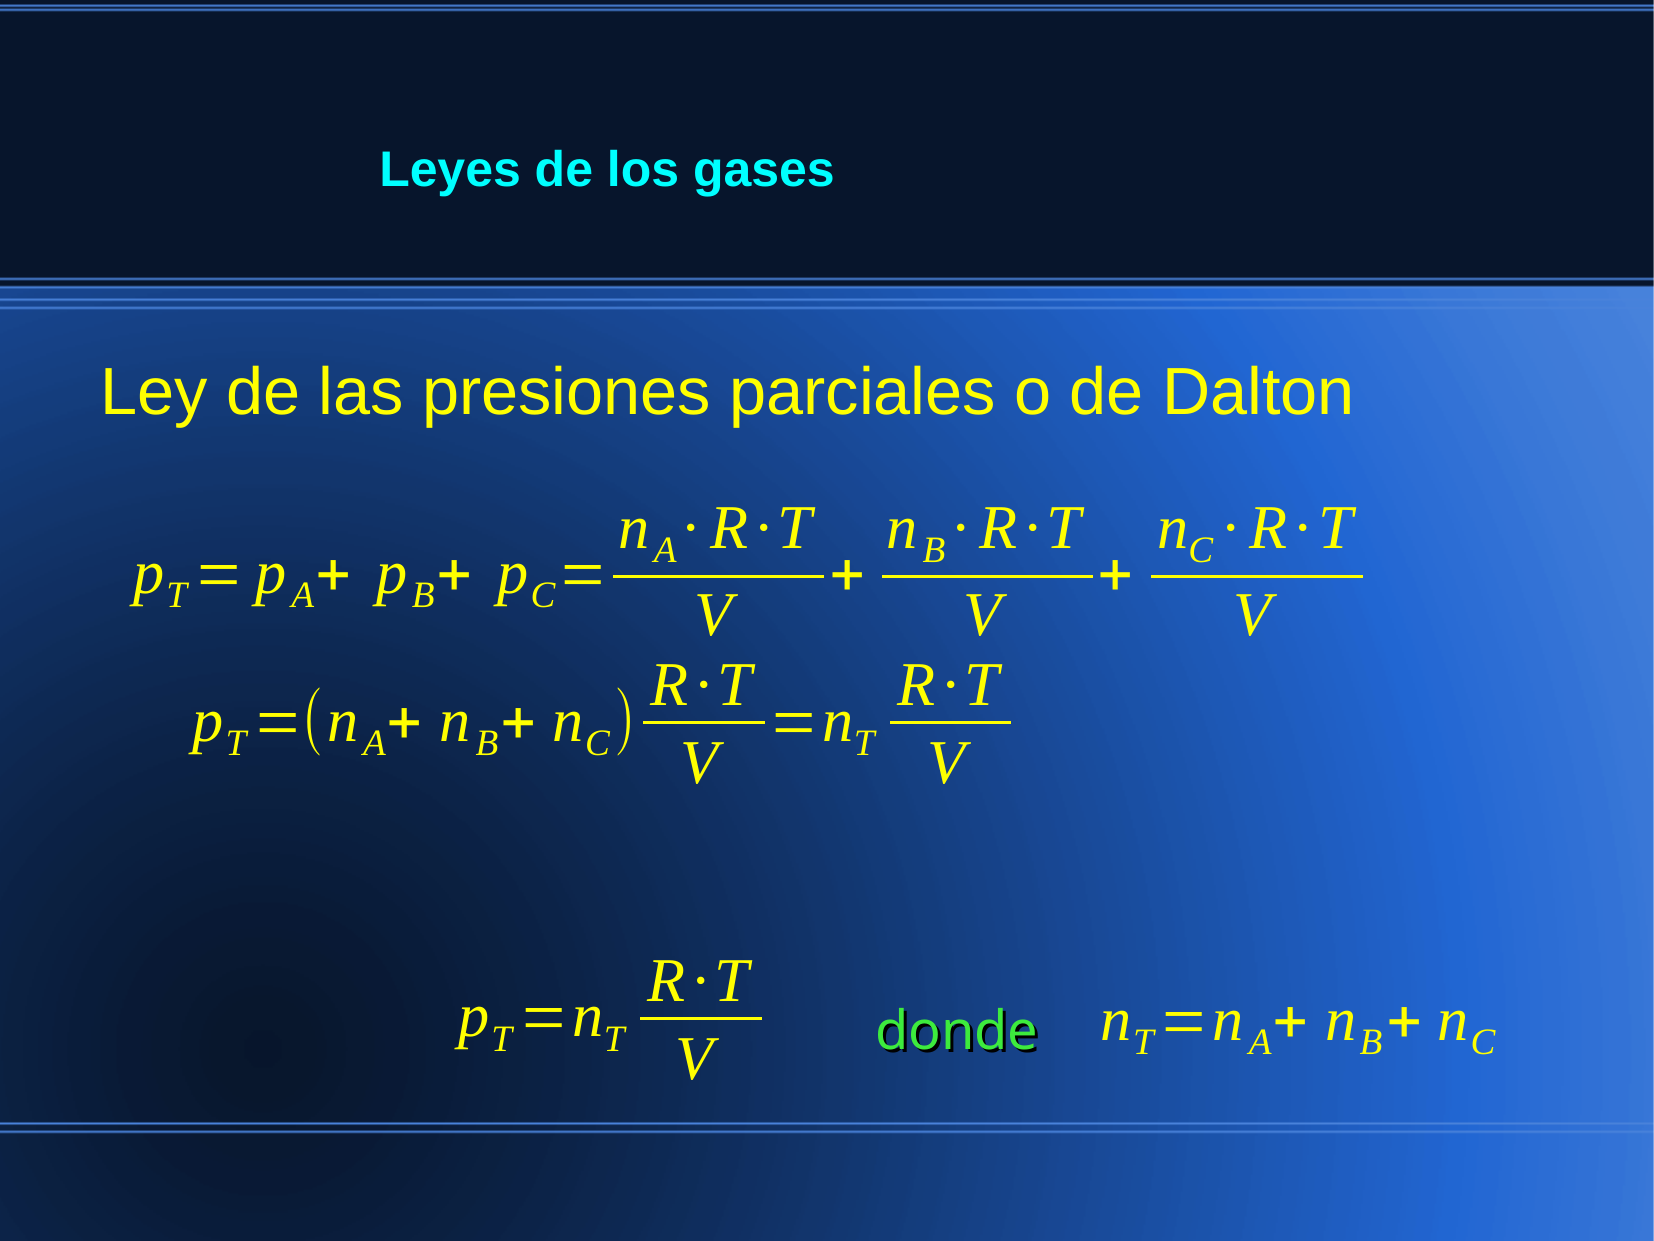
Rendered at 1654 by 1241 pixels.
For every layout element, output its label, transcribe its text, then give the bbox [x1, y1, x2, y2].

chart [442, 944, 771, 1093]
picture [0, 0, 1654, 1241]
text_box donde [875, 991, 1063, 1064]
chart [118, 492, 1373, 798]
list Ley de las presiones parciales o de Dalton [29, 354, 1565, 462]
chart [1092, 983, 1504, 1063]
title Leyes de los gases [32, 118, 1182, 220]
